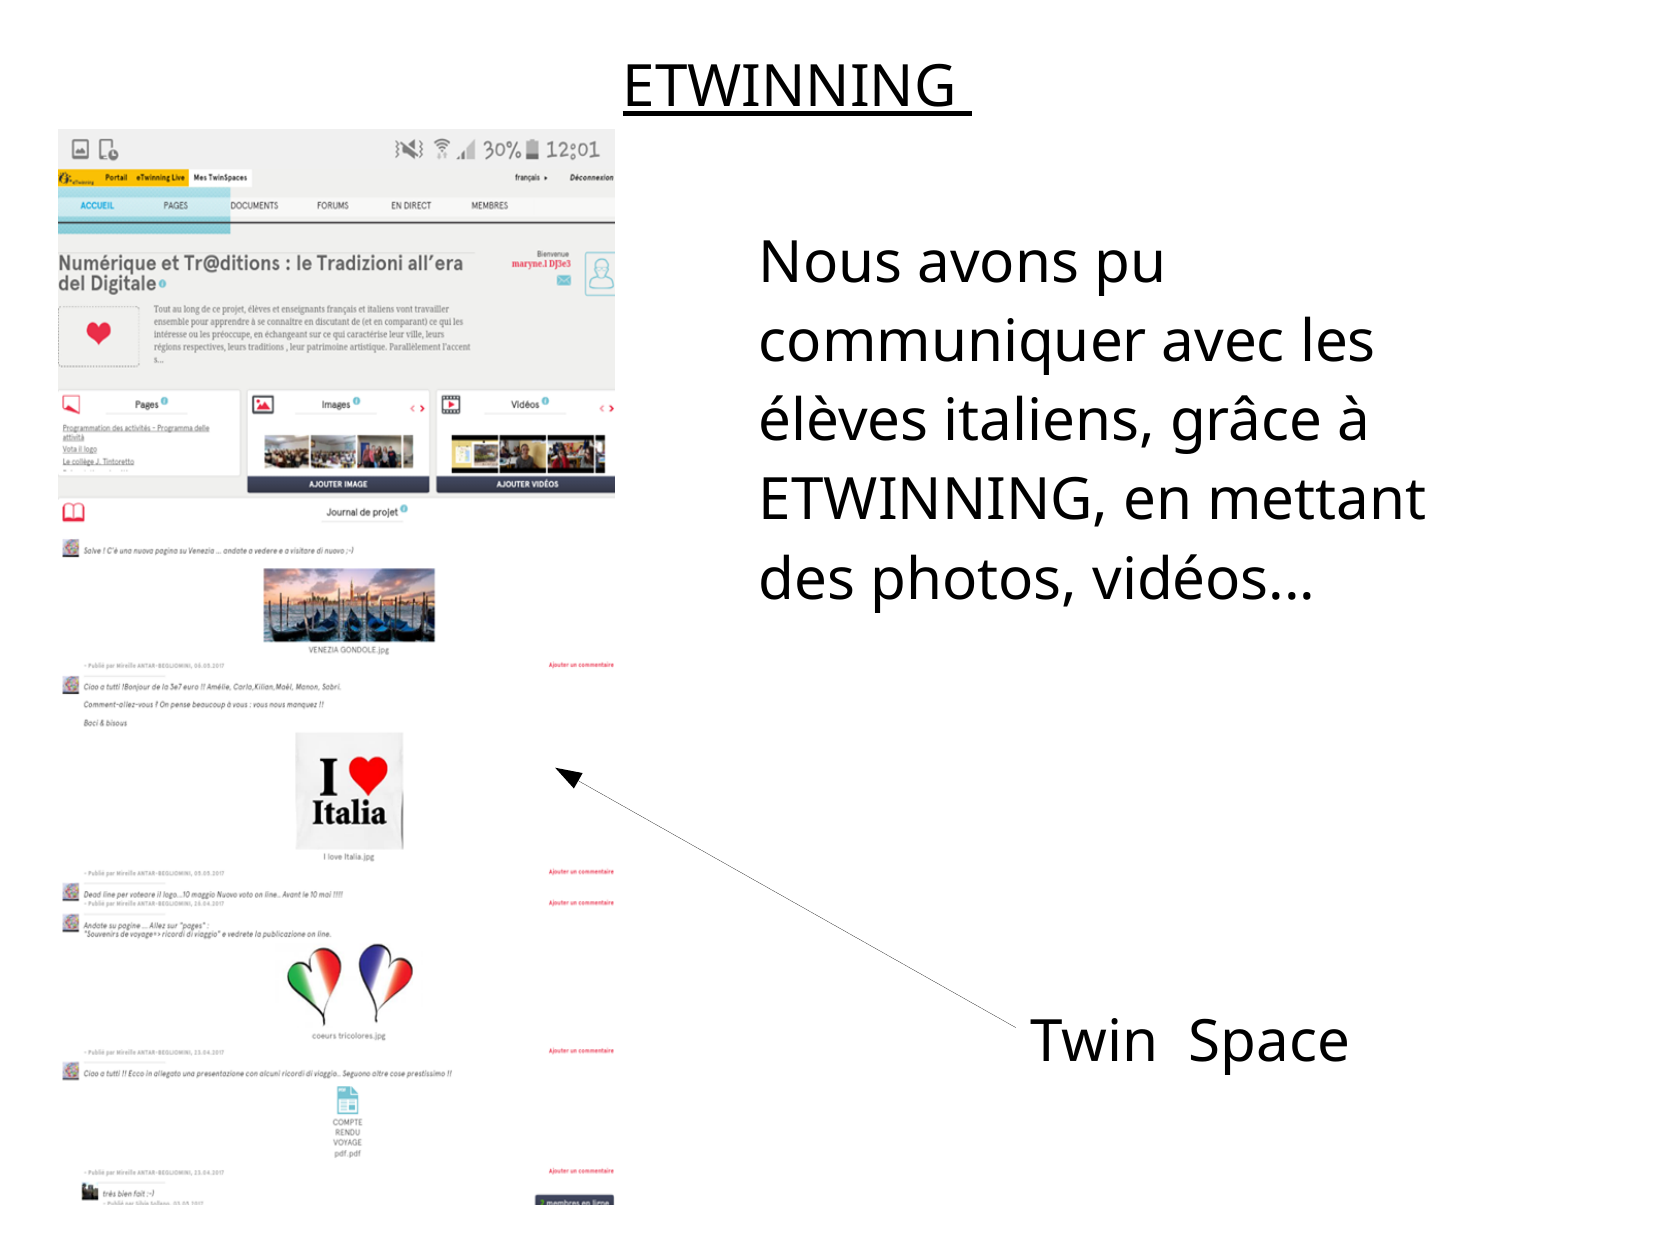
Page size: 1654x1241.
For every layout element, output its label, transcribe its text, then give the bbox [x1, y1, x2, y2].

text_box Nous avons pu communiquer avec les élèves italiens, grâce à ETWINNING, en mettant des photos, vidéos... [744, 212, 1536, 540]
text_box ETWINNING [82, 37, 1512, 130]
picture [58, 129, 615, 1205]
text_box Twin Space [1015, 992, 1371, 1085]
